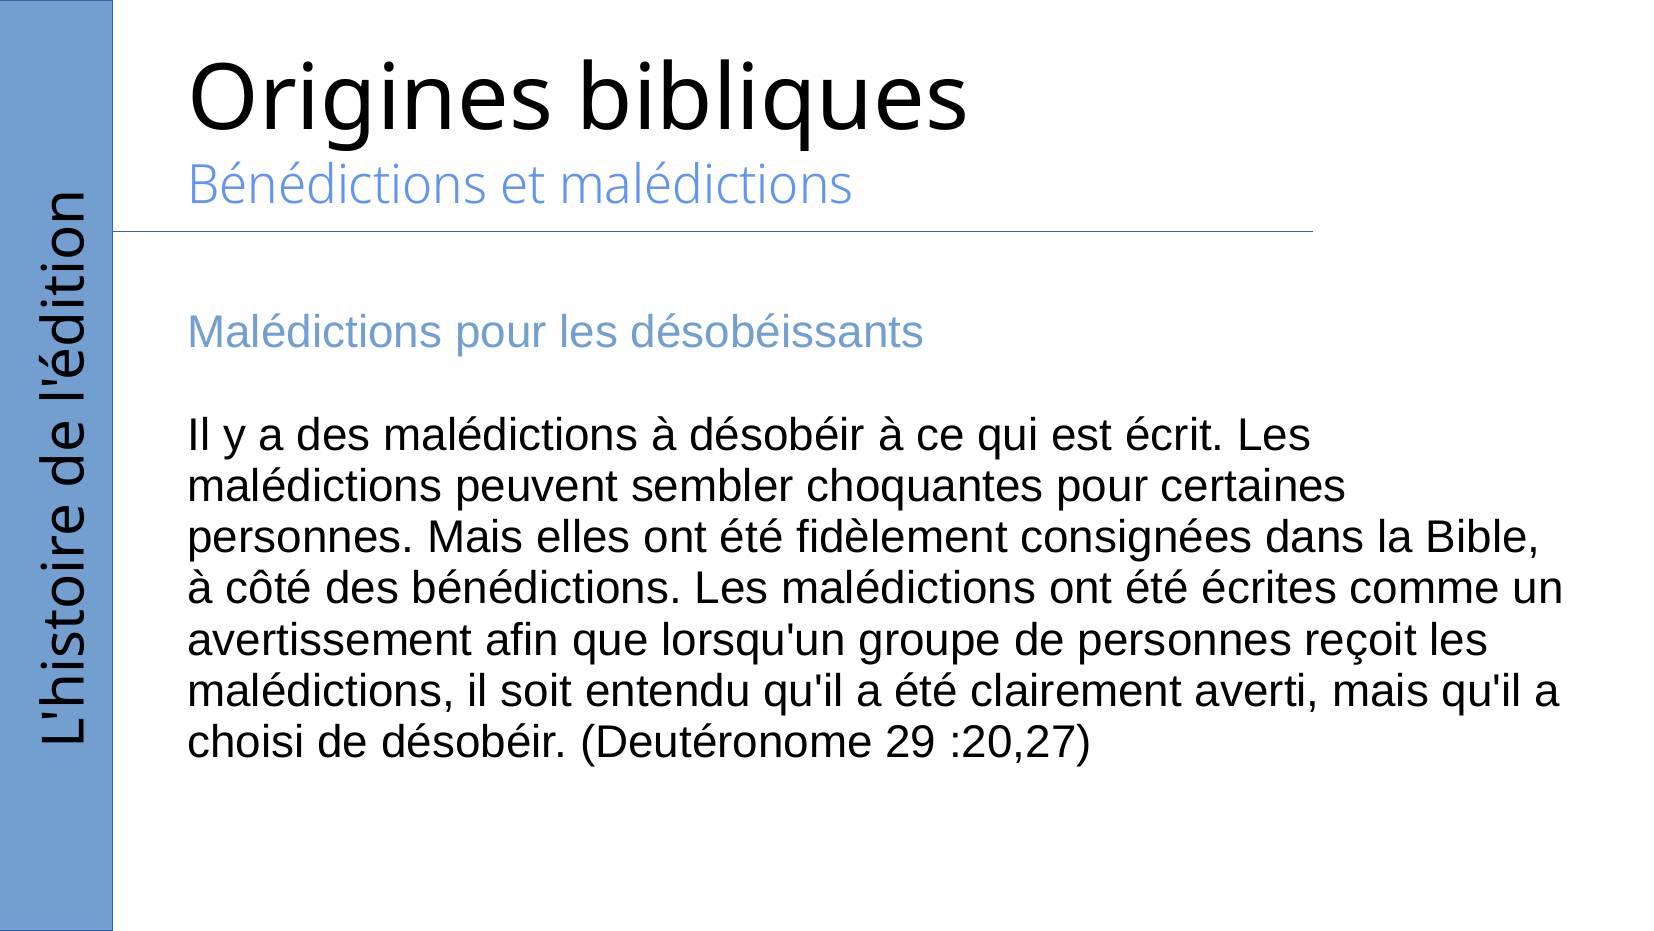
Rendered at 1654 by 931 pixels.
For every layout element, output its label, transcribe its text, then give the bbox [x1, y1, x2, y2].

title Bénédictions et malédictions [187, 125, 1571, 239]
title Origines bibliques [187, 33, 1571, 125]
subtitle Malédictions pour les désobéissants Il y a des malédictions à désobéir à ce qui est écrit. Les malédictions peuvent sembler choquantes pour certaines personnes. Mais elles ont été fidèlement consignées dans la Bible, à côté des bénédictions. Les malédictions ont été écrites comme un avertissement afin que lorsqu'un groupe de personnes reçoit les malédictions, il soit entendu qu'il a été clairement averti, mais qu'il a choisi de désobéir. (Deutéronome 29 :20,27) [187, 306, 1571, 846]
text_box [0, 0, 113, 931]
text_box L'histoire de l'édition [13, 37, 105, 901]
